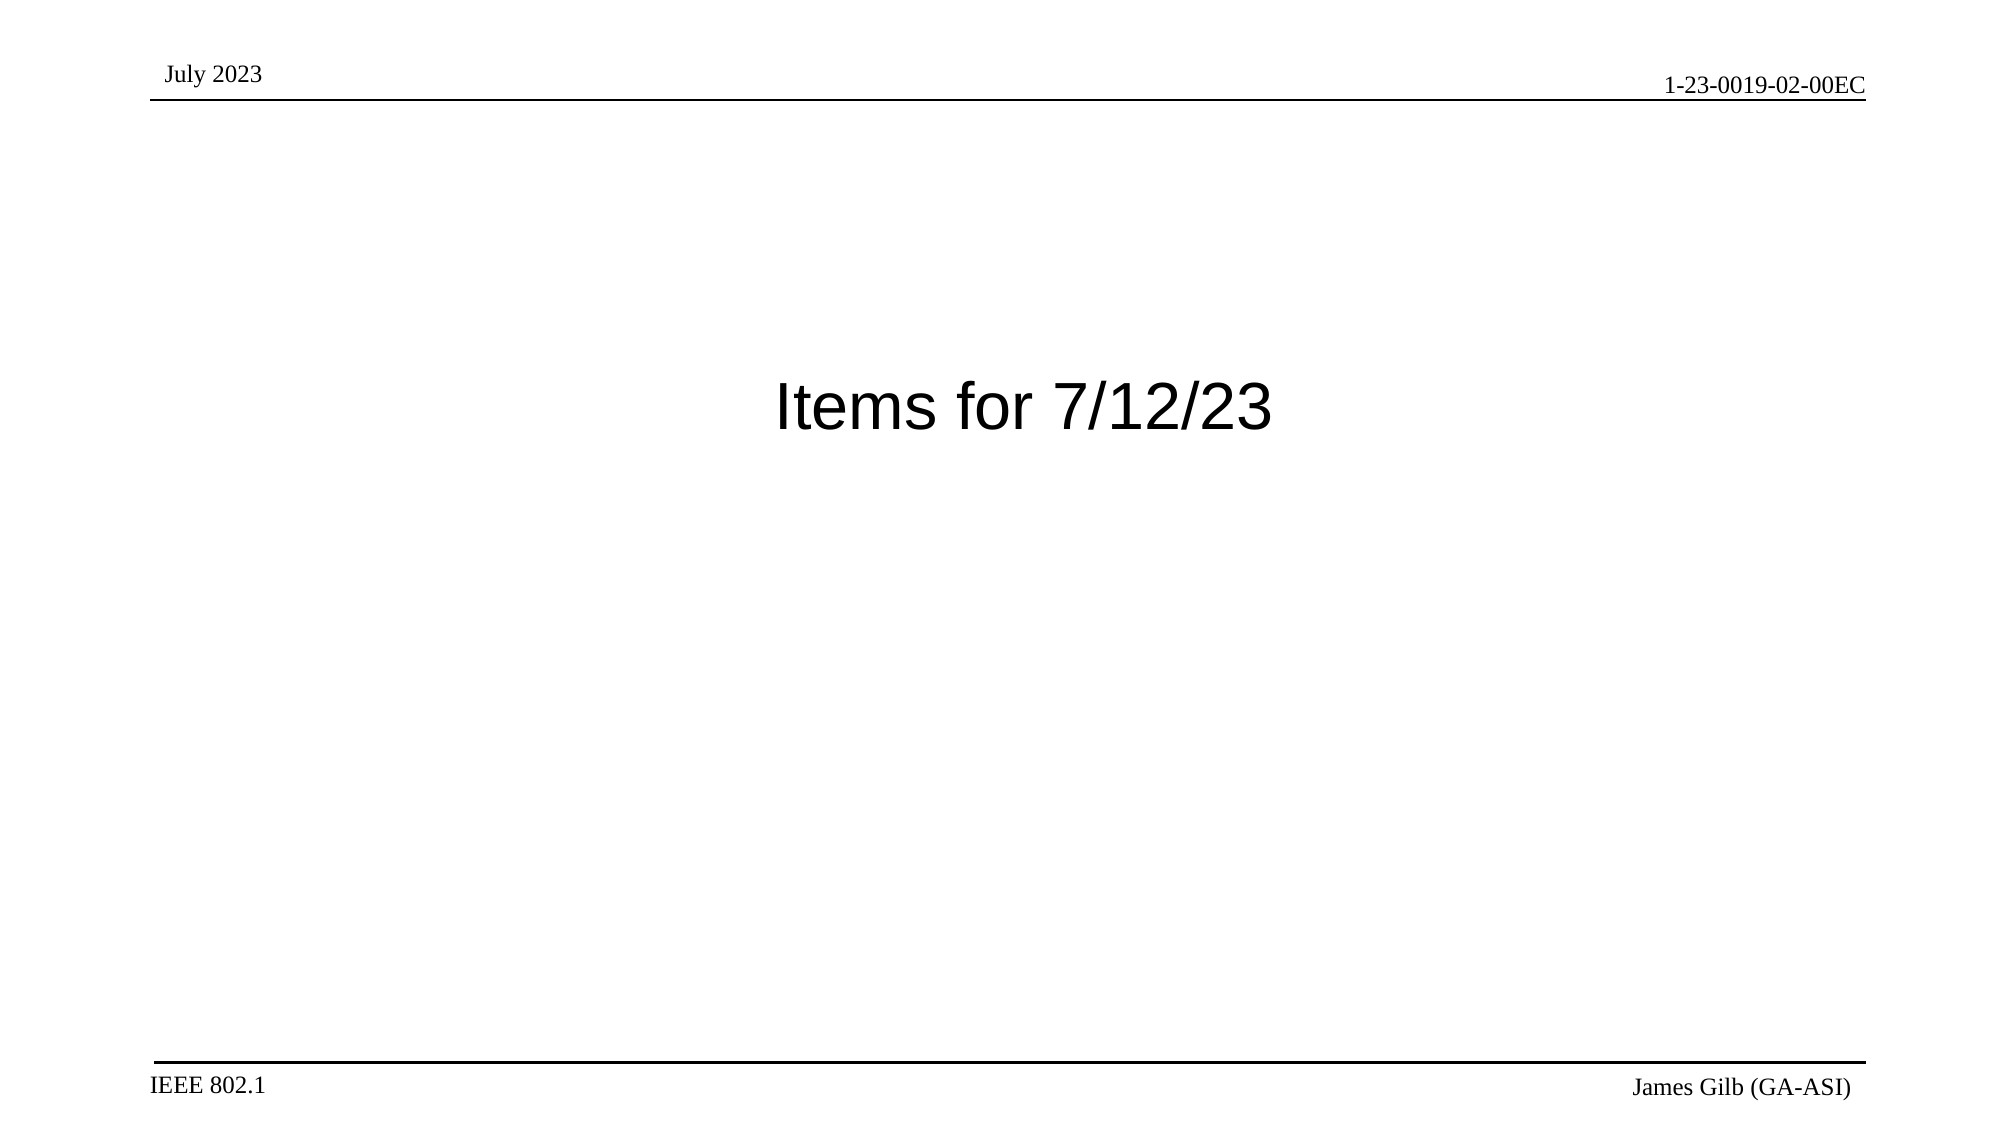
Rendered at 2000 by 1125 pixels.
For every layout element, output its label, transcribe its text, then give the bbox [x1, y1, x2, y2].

subtitle Items for 7/12/23 [149, 112, 1900, 693]
